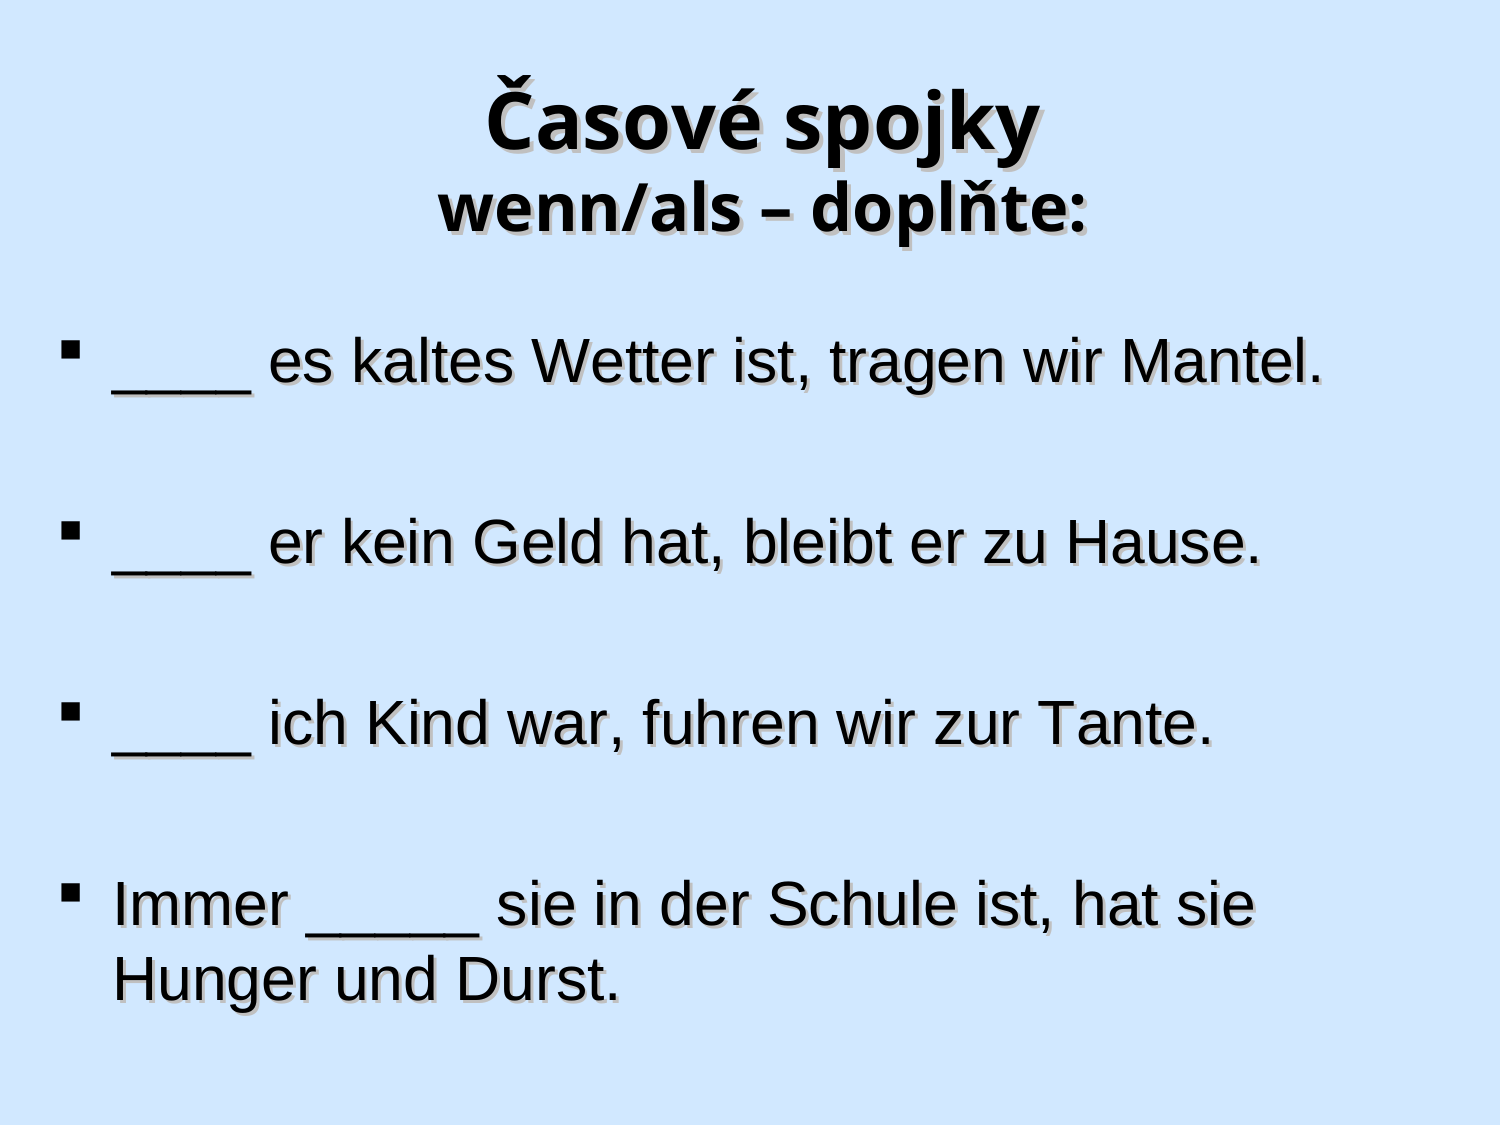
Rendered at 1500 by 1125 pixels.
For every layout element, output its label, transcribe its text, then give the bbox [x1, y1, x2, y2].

title Časové spojky wenn/als – doplňte: [75, 40, 1451, 276]
list ____ es kaltes Wetter ist, tragen wir Mantel. ____ er kein Geld hat, bleibt er zu Hause. ____ ich Kind war, fuhren wir zur Tante. Immer _____ sie in der Schule ist, hat sie Hunger und Durst. [41, 312, 1452, 1047]
